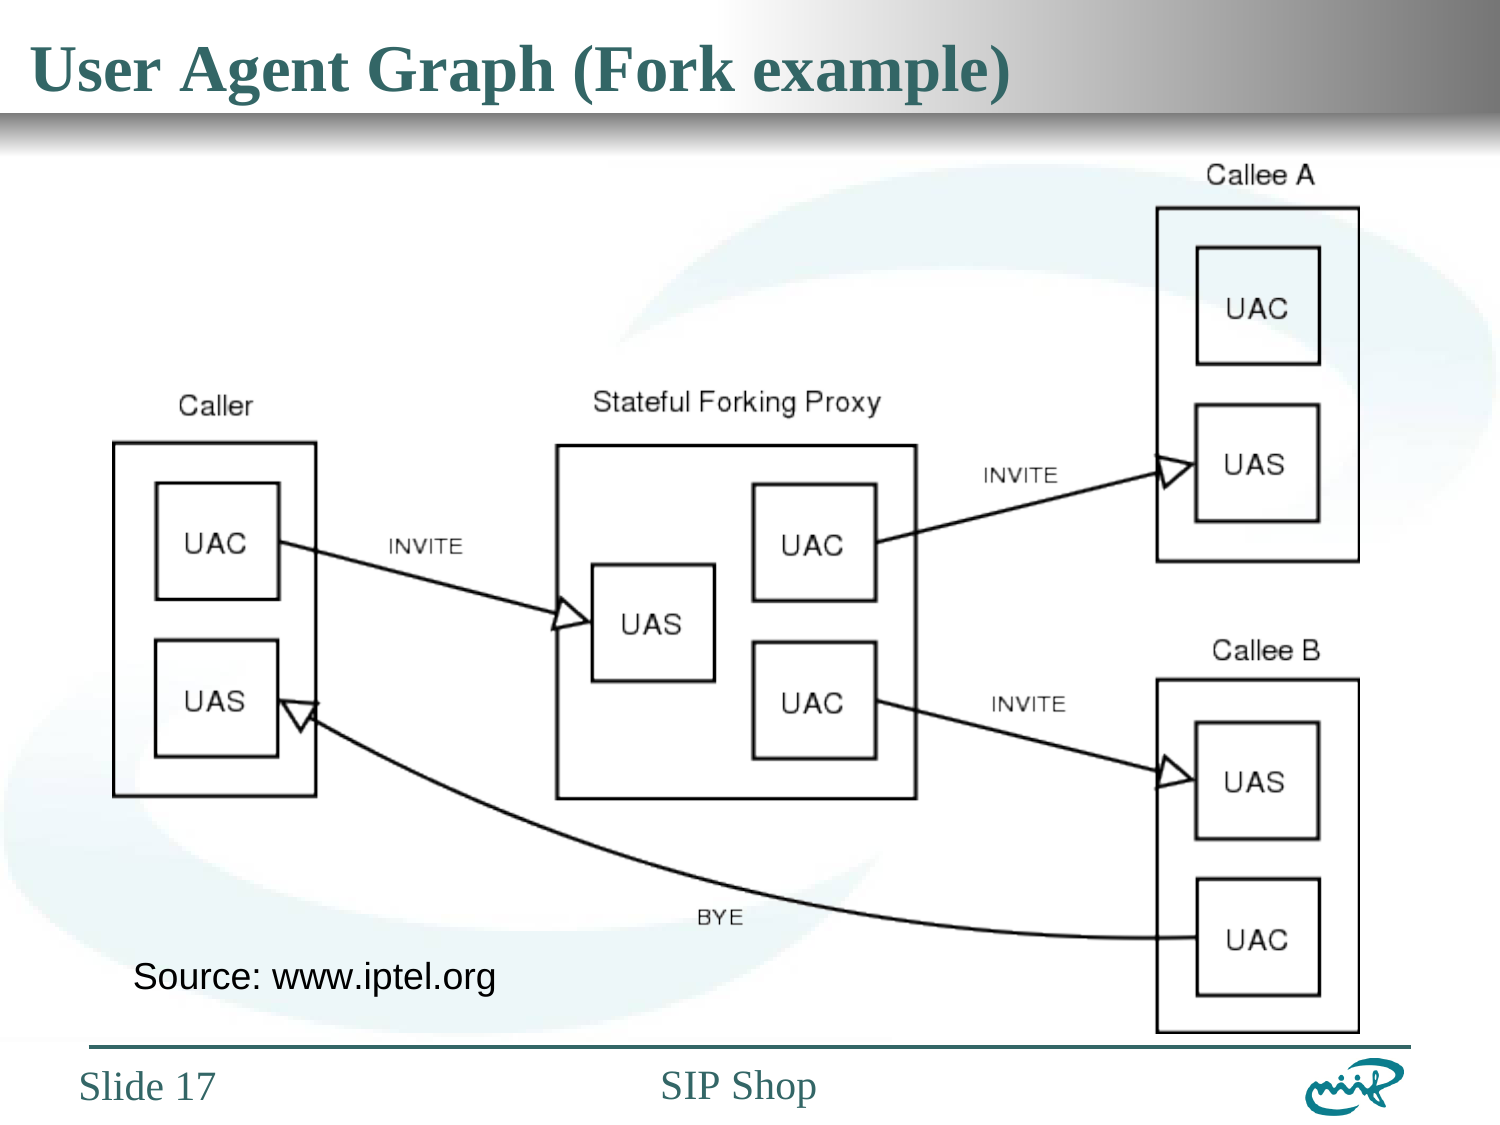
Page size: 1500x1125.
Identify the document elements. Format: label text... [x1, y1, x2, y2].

picture [1305, 1058, 1404, 1116]
title User Agent Graph (Fork example) [14, 8, 1365, 122]
text_box Source: www.iptel.org [118, 944, 510, 1005]
picture [0, 154, 1500, 1042]
